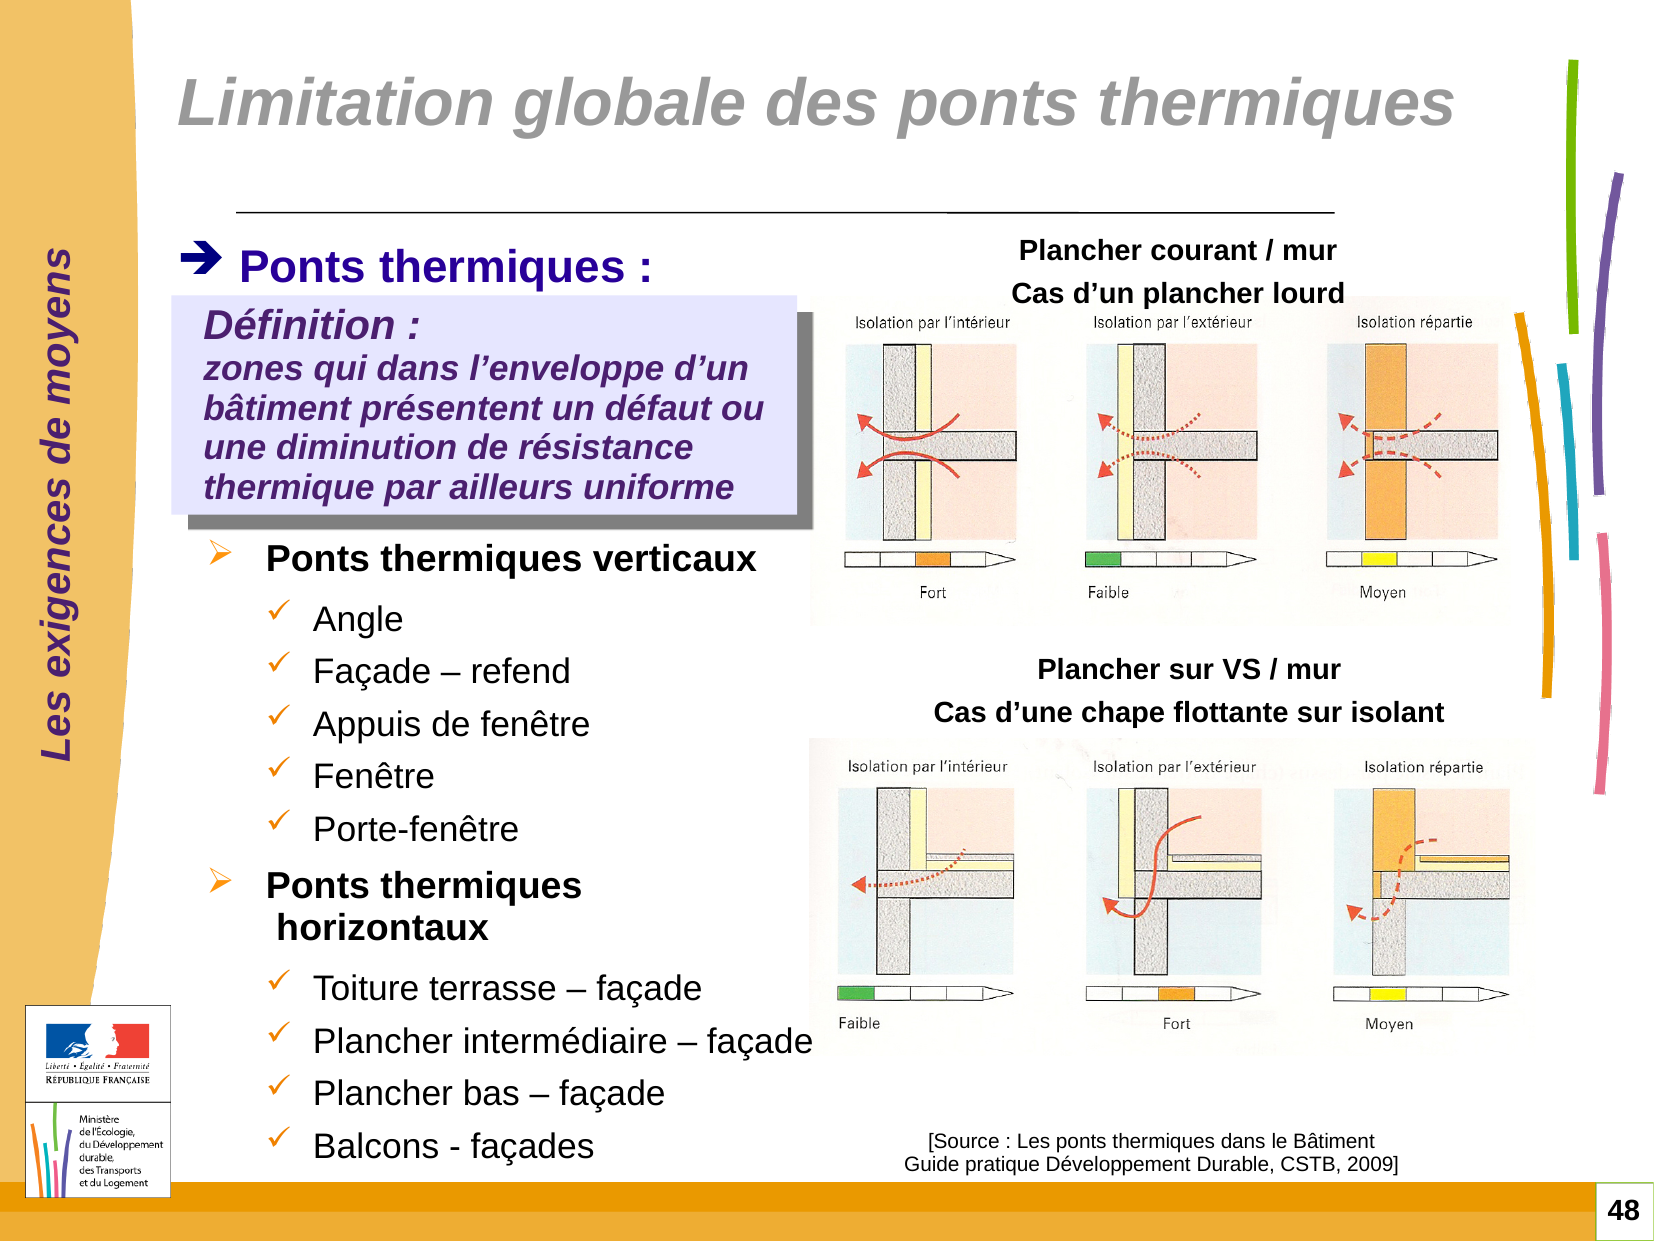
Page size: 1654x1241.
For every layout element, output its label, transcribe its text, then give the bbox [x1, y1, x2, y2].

text_box Définition : zones qui dans l’enveloppe d’un bâtiment présentent un défaut ou une diminution de résistance thermique par ailleurs uniforme [171, 295, 798, 515]
list Ponts thermiques : Ponts thermiques verticaux Angle Façade – refend Appuis de fenêtre Fenêtre Porte-fenêtre Ponts thermiques horizontaux Toiture terrasse – façade Plancher intermédiaire – façade Plancher bas – façade Balcons - façades [177, 236, 1506, 1175]
text_box [Source : Les ponts thermiques dans le Bâtiment Guide pratique Développement Durable, CSTB, 2009] [856, 1121, 1447, 1184]
text_box Plancher courant / mur Cas d’un plancher lourd [903, 204, 1454, 310]
text_box Plancher sur VS / mur Cas d’une chape flottante sur isolant [914, 623, 1465, 729]
text_box Les exigences de moyens [11, 47, 101, 963]
picture [0, 0, 1654, 1241]
title Limitation globale des ponts thermiques [177, 29, 1625, 178]
